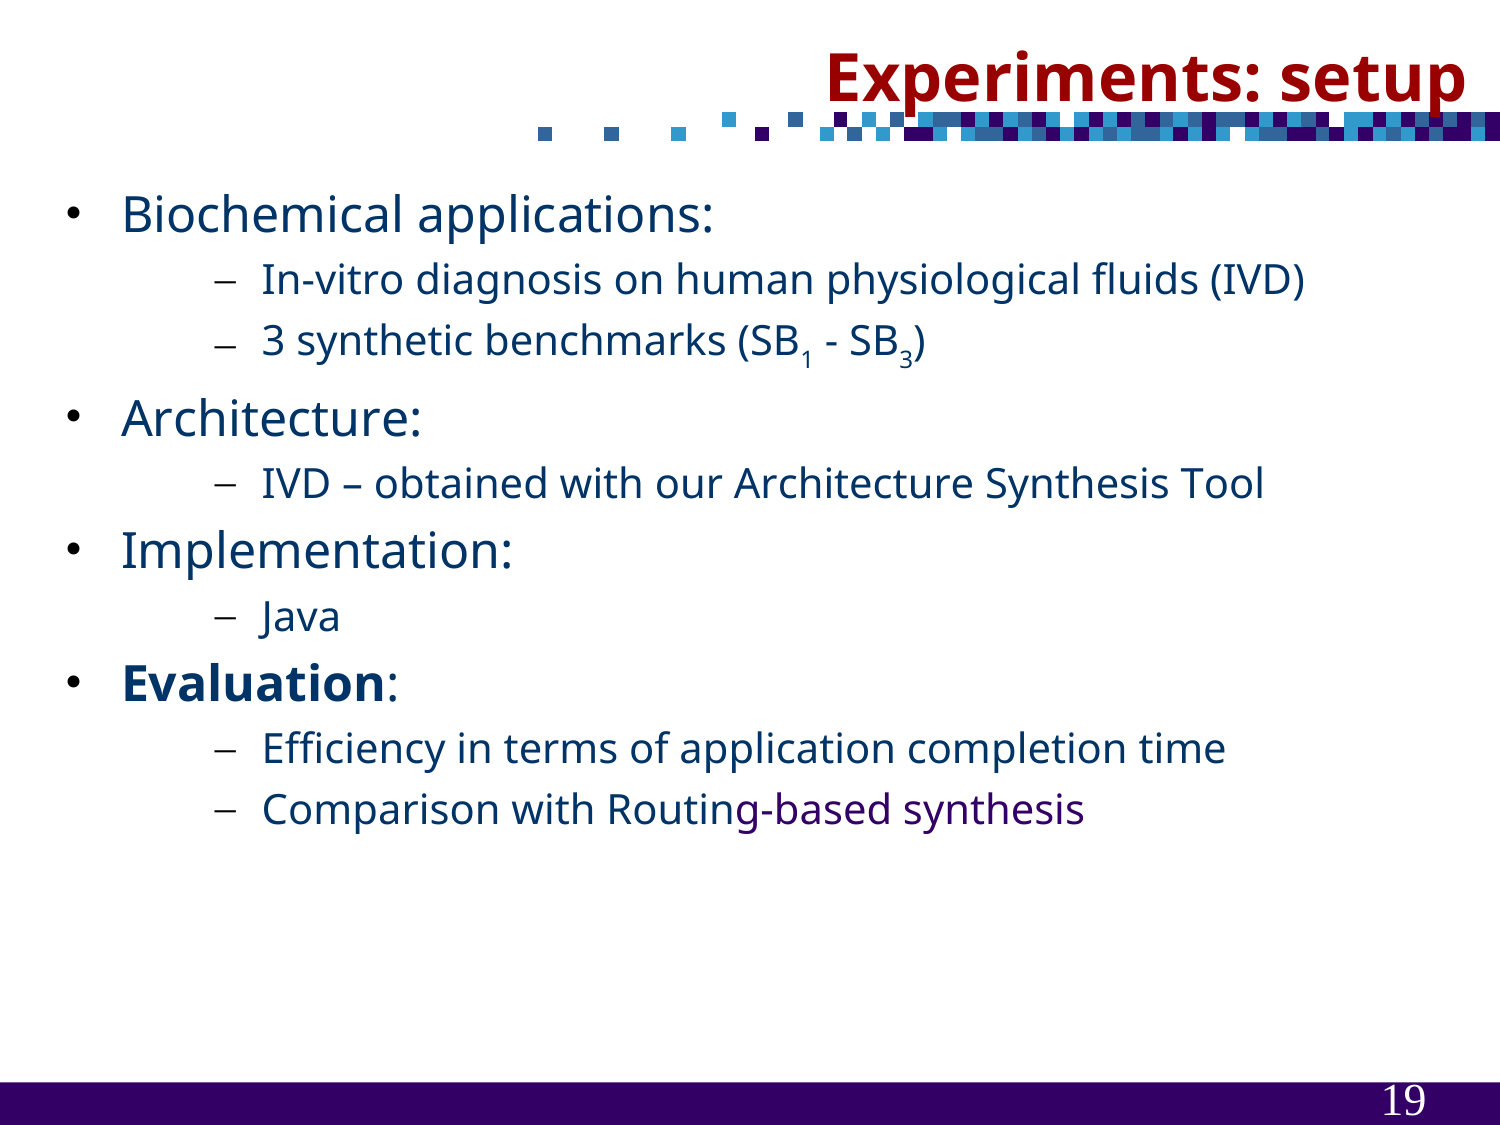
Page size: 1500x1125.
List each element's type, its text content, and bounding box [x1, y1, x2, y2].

list Biochemical applications: In-vitro diagnosis on human physiological fluids (IVD) 3 synthetic benchmarks (SB1 - SB3) Architecture: IVD – obtained with our Architecture Synthesis Tool Implementation: Java Evaluation: Efficiency in terms of application completion time Comparison with Routing-based synthesis [50, 174, 1450, 1081]
title Experiments: setup [0, 24, 1500, 125]
